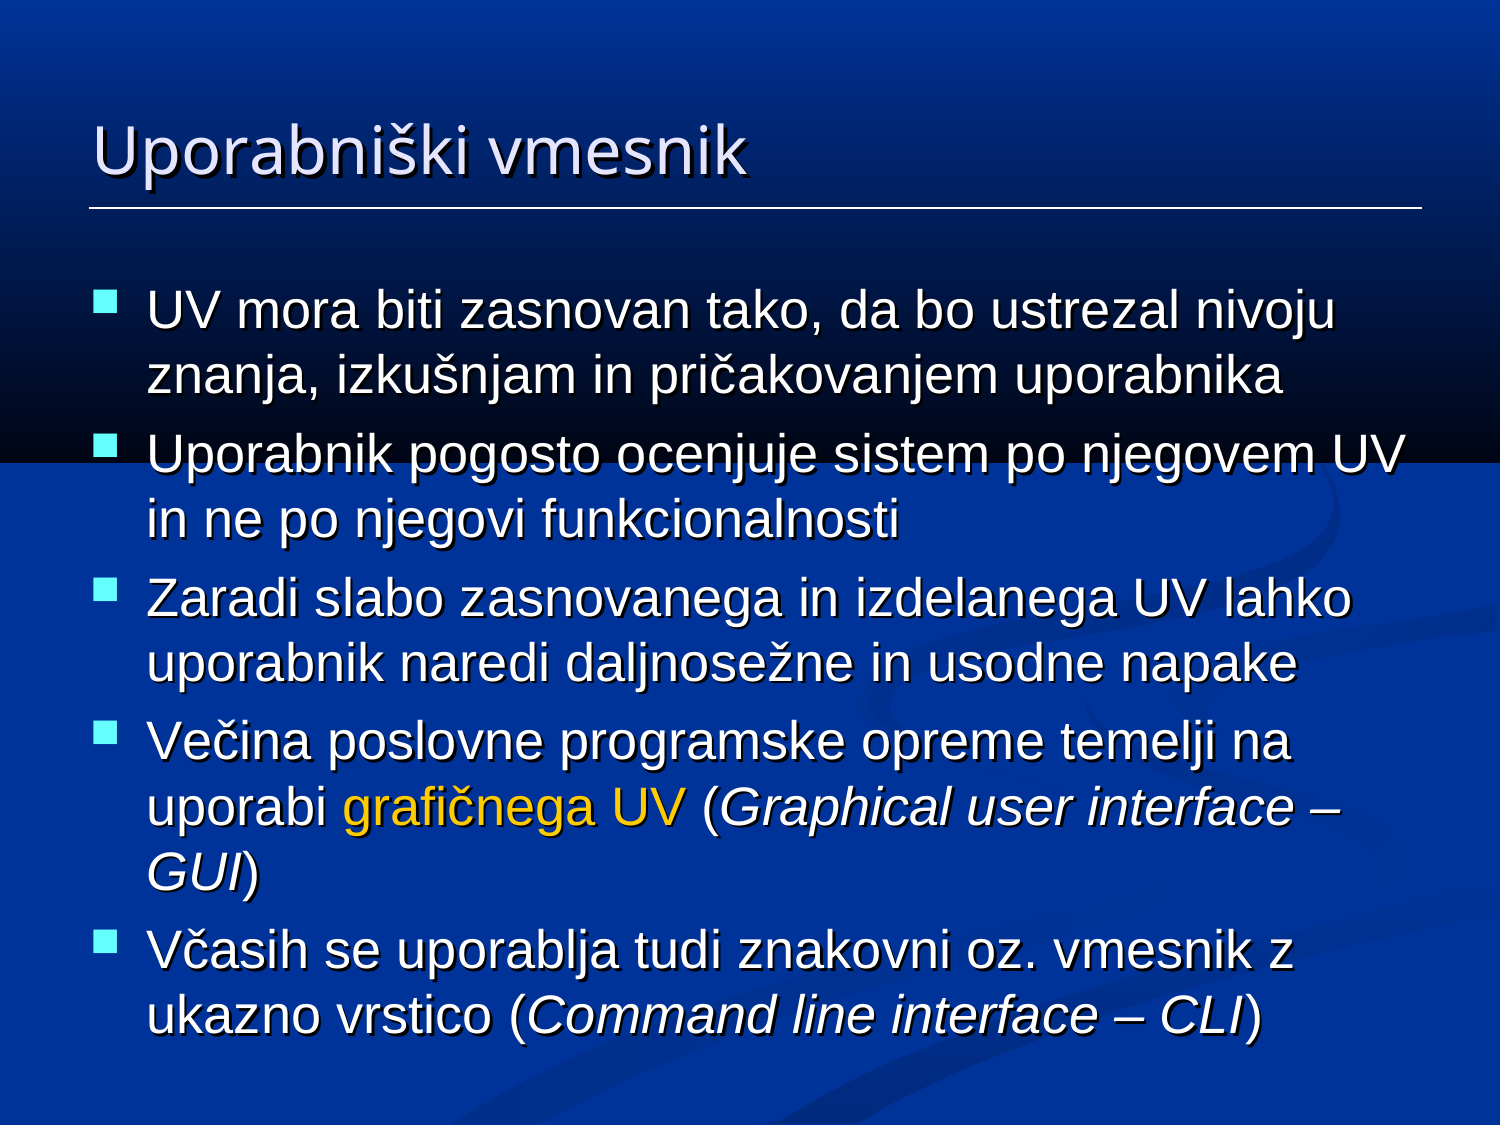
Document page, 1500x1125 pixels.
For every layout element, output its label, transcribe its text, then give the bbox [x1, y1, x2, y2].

text_box Uporabniški vmesnik [76, 54, 1352, 242]
list UV mora biti zasnovan tako, da bo ustrezal nivoju znanja, izkušnjam in pričakovanjem uporabnika Uporabnik pogosto ocenjuje sistem po njegovem UV in ne po njegovi funkcionalnosti Zaradi slabo zasnovanega in izdelanega UV lahko uporabnik naredi daljnosežne in usodne napake Večina poslovne programske opreme temelji na uporabi grafičnega UV (Graphical user interface – GUI) Včasih se uporablja tudi znakovni oz. vmesnik z ukazno vrstico (Command line interface – CLI) [75, 267, 1426, 1071]
